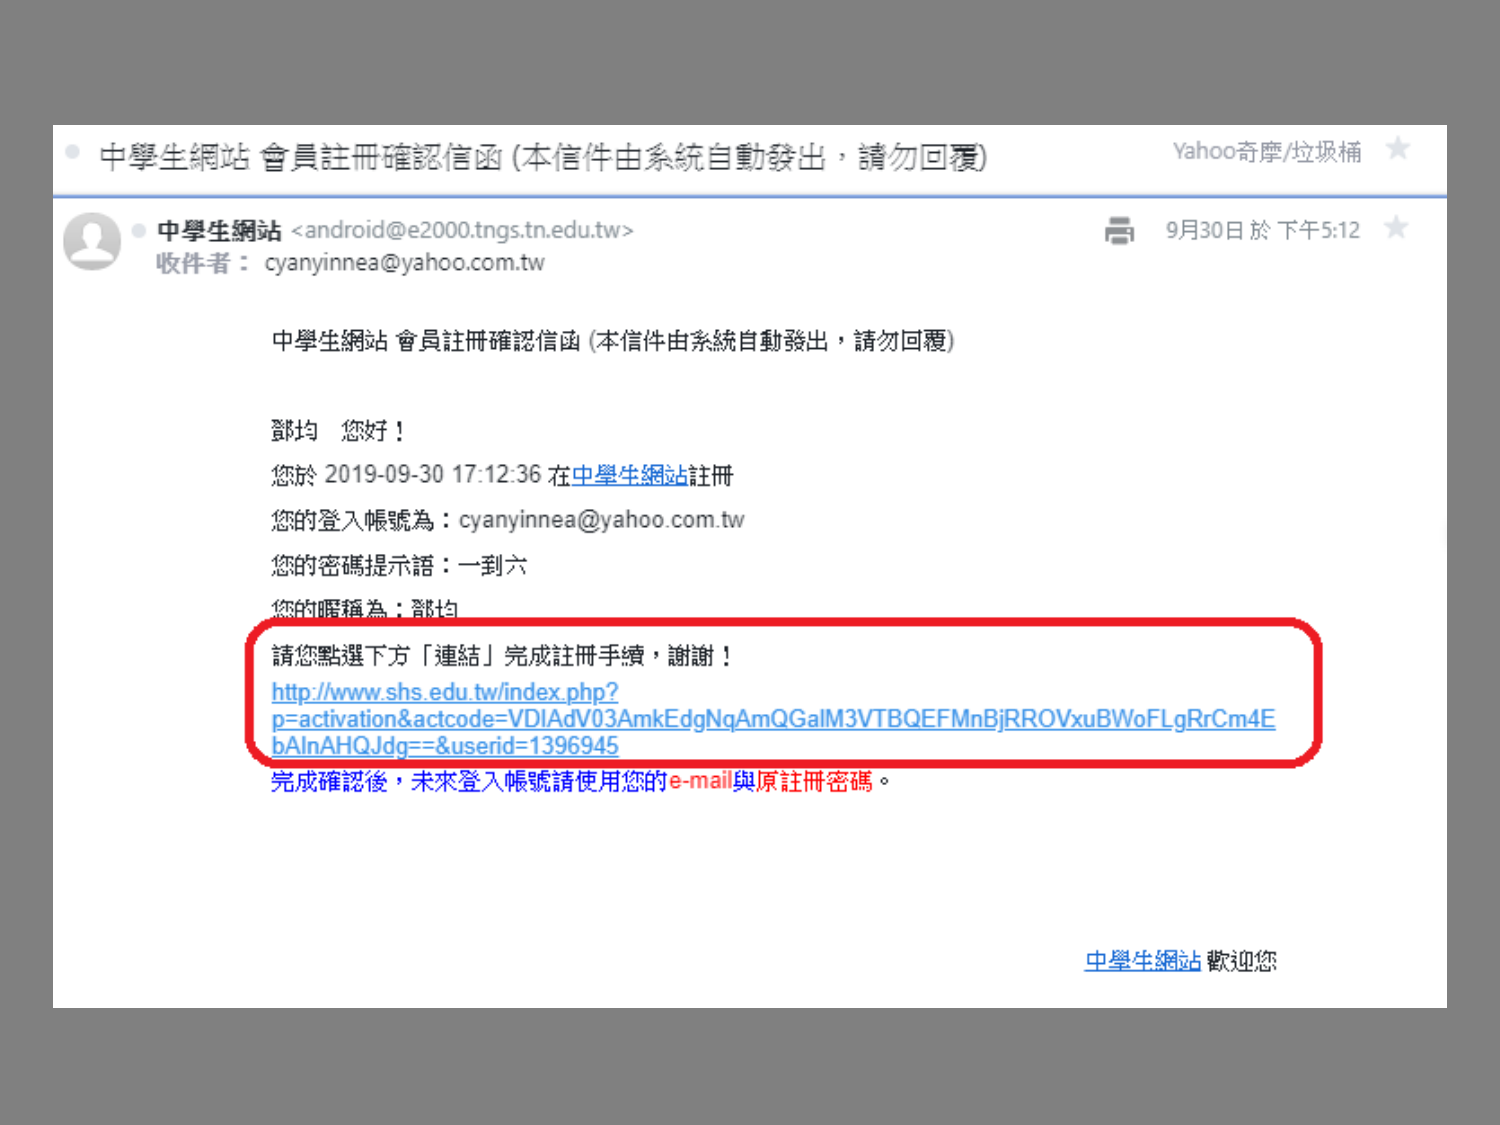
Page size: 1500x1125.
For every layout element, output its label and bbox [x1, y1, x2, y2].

picture [53, 125, 1447, 1008]
